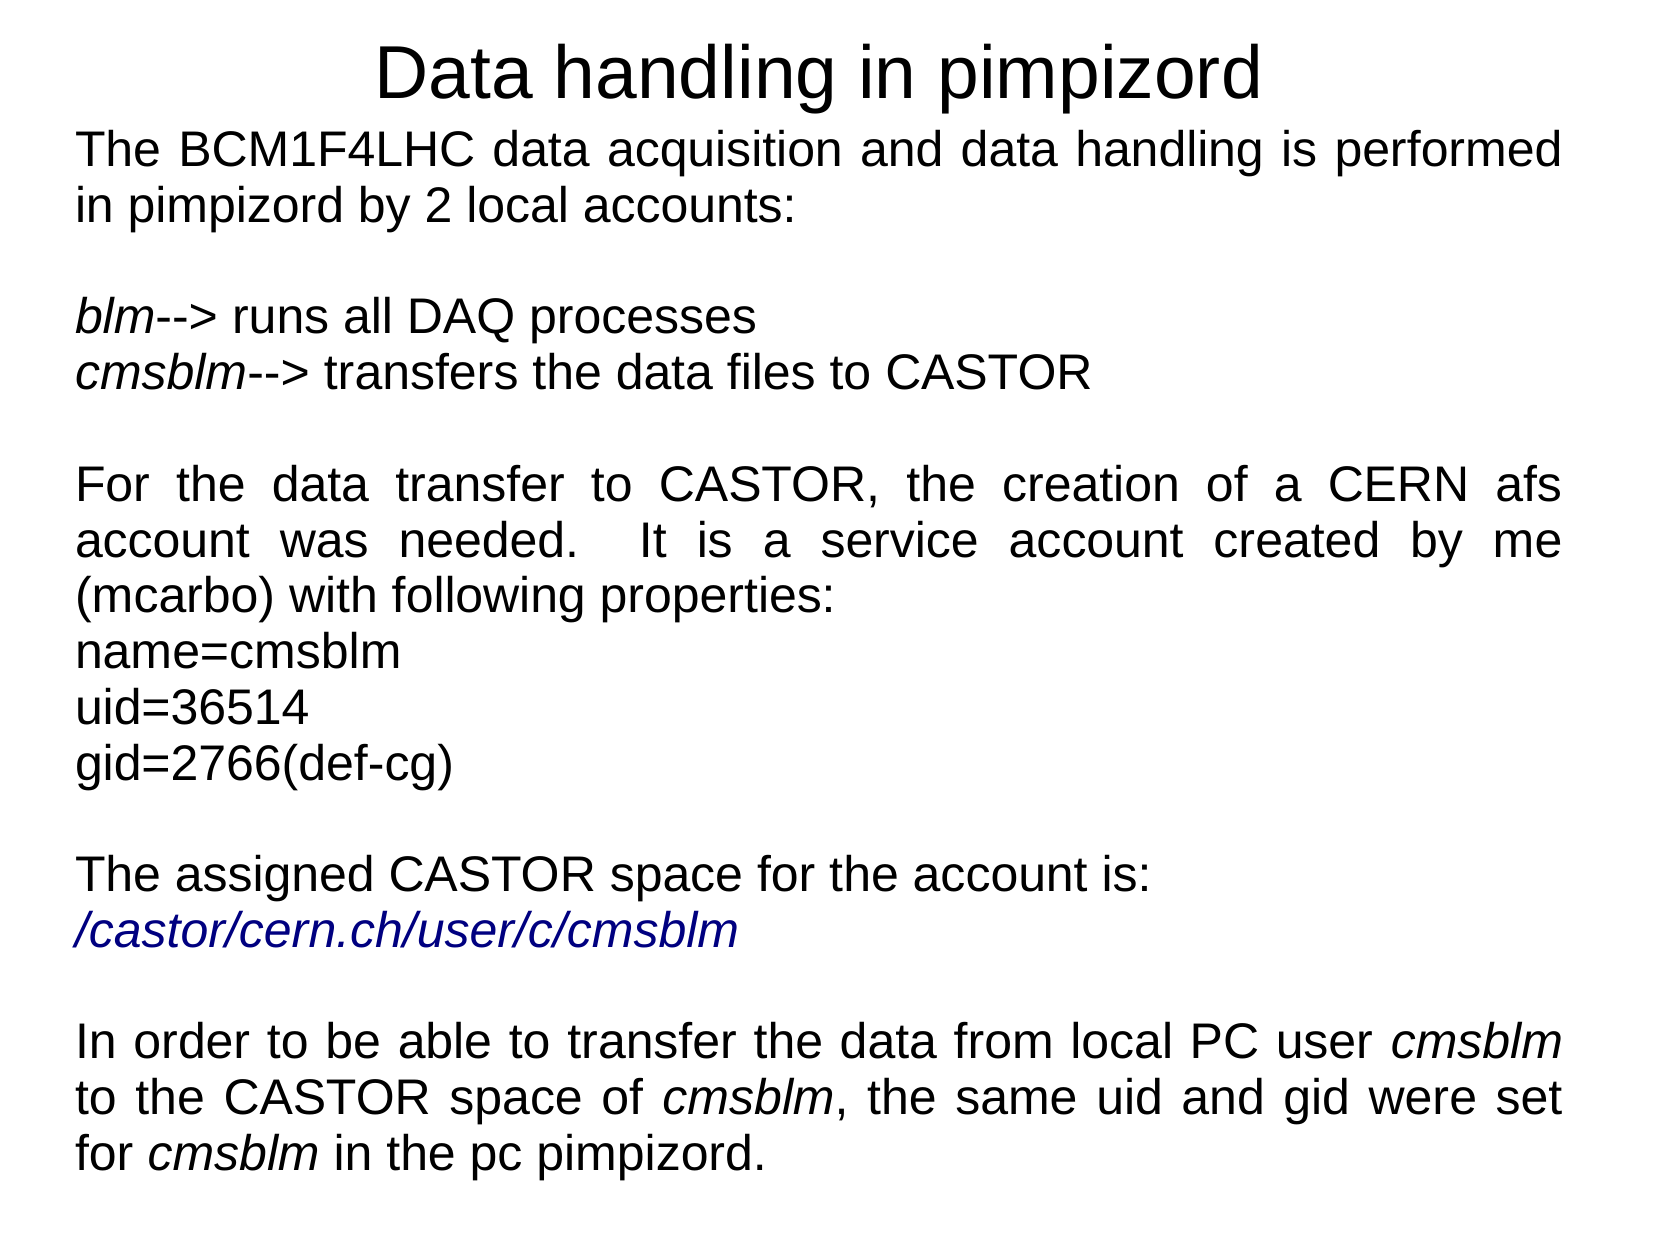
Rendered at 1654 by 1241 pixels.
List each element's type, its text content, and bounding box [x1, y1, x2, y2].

subtitle The BCM1F4LHC data acquisition and data handling is performed in pimpizord by 2 local accounts: blm--> runs all DAQ processes cmsblm--> transfers the data files to CASTOR For the data transfer to CASTOR, the creation of a CERN afs account was needed. It is a service account created by me (mcarbo) with following properties: name=cmsblm uid=36514 gid=2766(def-cg) The assigned CASTOR space for the account is: /castor/cern.ch/user/c/cmsblm In order to be able to transfer the data from local PC user cmsblm to the CASTOR space of cmsblm, the same uid and gid were set for cmsblm in the pc pimpizord. [75, 121, 1564, 1181]
title Data handling in pimpizord [75, 30, 1564, 115]
